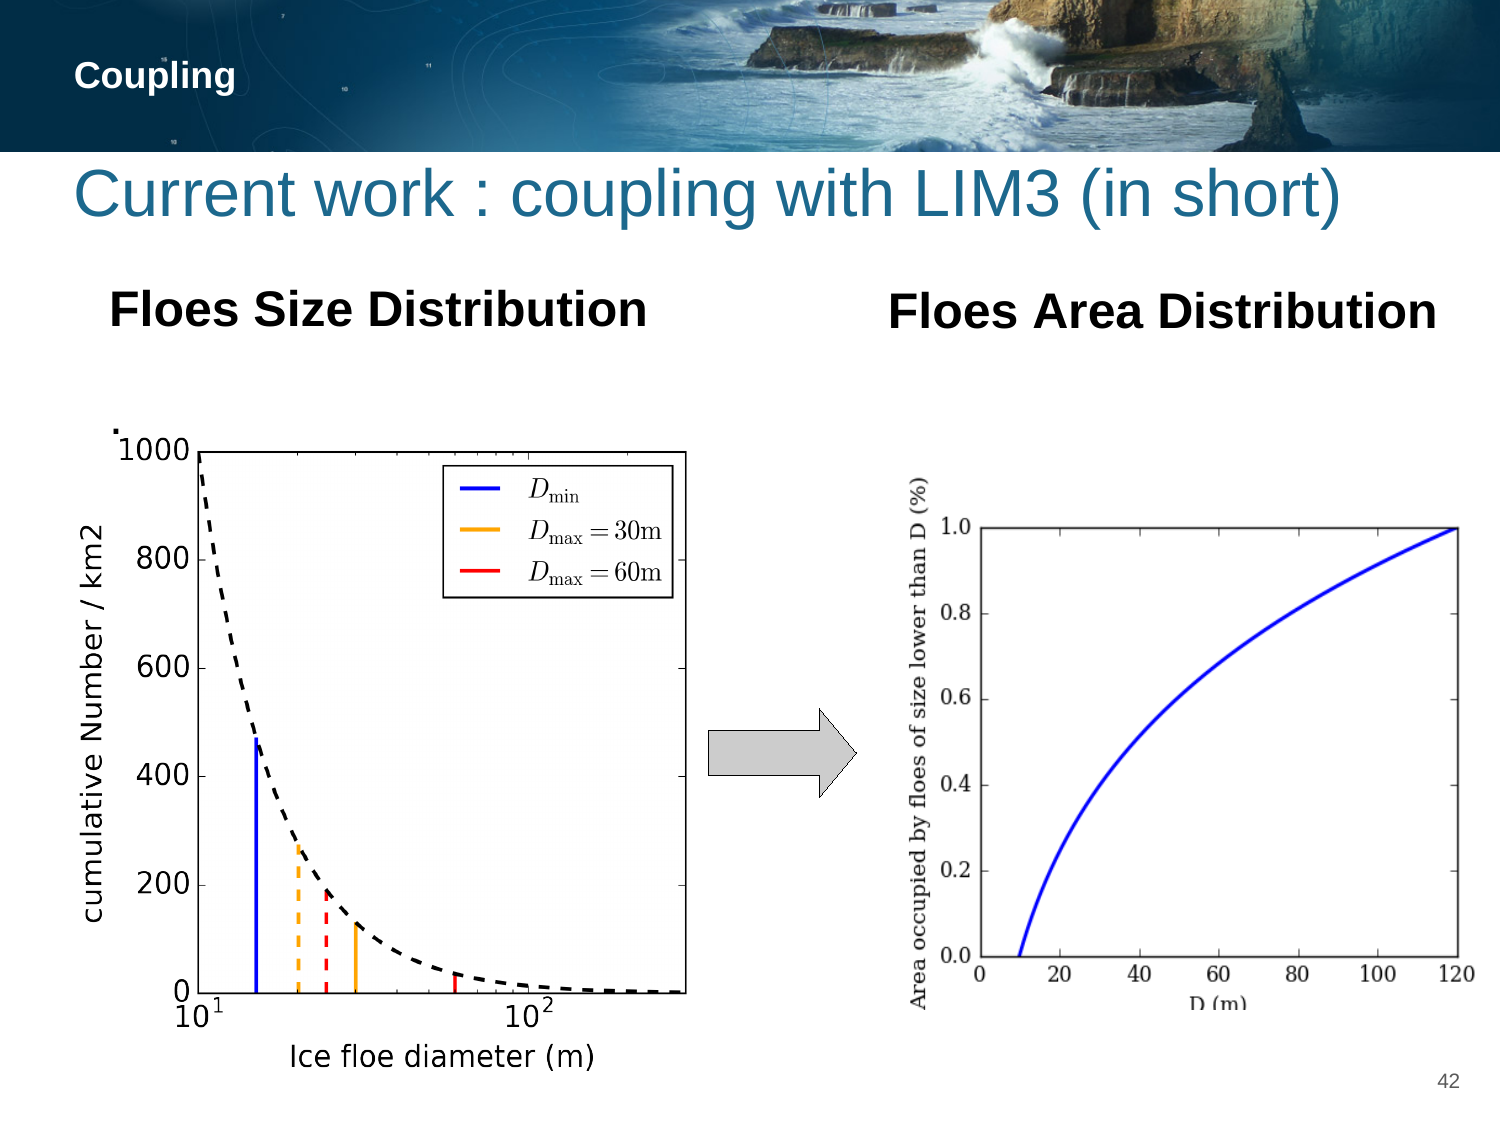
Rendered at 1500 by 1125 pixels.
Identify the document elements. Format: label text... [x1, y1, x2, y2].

text_box Floes Area Distribution [837, 277, 1457, 353]
title Current work : coupling with LIM3 (in short) [59, 102, 1418, 278]
picture [55, 411, 709, 1104]
title Coupling [59, 29, 1093, 119]
text_box [708, 708, 857, 798]
picture [903, 474, 1500, 1010]
picture [0, 0, 1500, 152]
text_box Floes Size Distribution . [59, 276, 685, 411]
